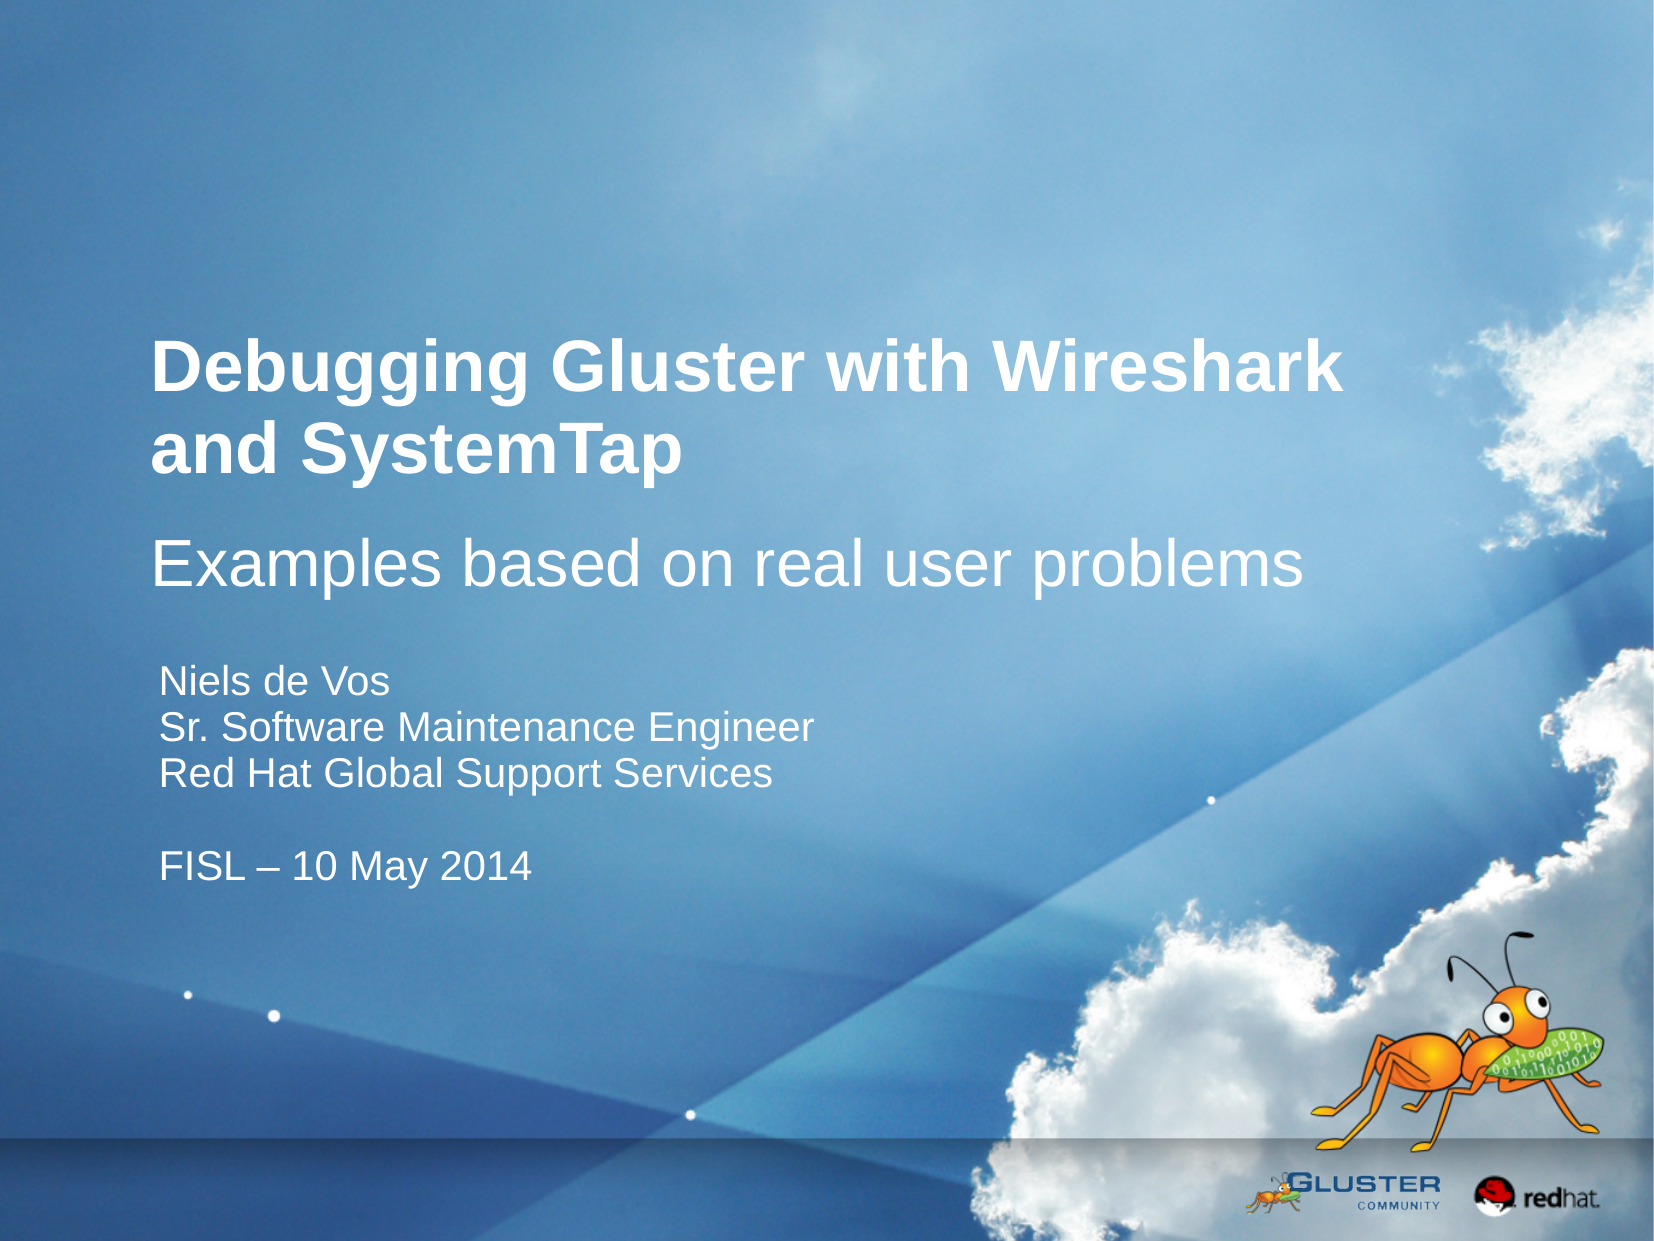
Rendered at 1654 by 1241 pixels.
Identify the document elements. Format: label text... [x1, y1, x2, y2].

text_box Niels de Vos Sr. Software Maintenance Engineer Red Hat Global Support Services FISL – 10 May 2014 [143, 649, 1238, 898]
text_box Debugging Gluster with Wireshark and SystemTap Examples based on real user problems [135, 318, 1463, 638]
picture [0, 0, 1654, 1241]
